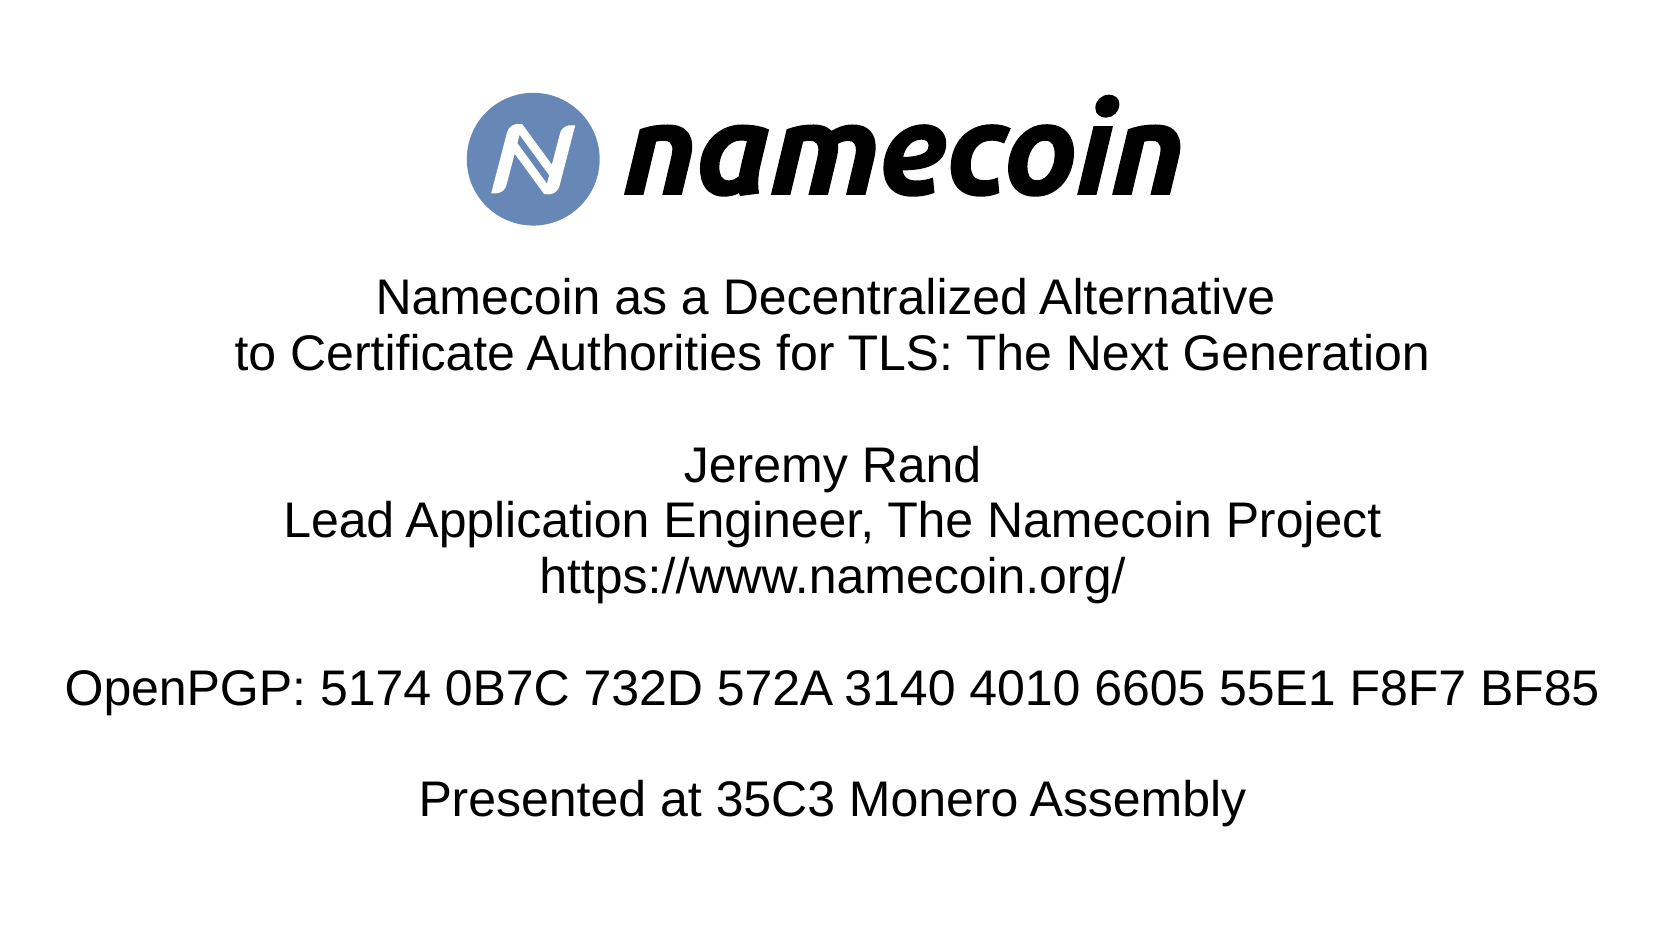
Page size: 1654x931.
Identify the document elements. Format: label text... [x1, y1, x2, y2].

subtitle Namecoin as a Decentralized Alternative to Certificate Authorities for TLS: The Next Generation Jeremy Rand Lead Application Engineer, The Namecoin Project https://www.namecoin.org/ OpenPGP: 5174 0B7C 732D 572A 3140 4010 6605 55E1 F8F7 BF85 Presented at 35C3 Monero Assembly [45, 267, 1621, 829]
picture [444, 70, 1203, 248]
